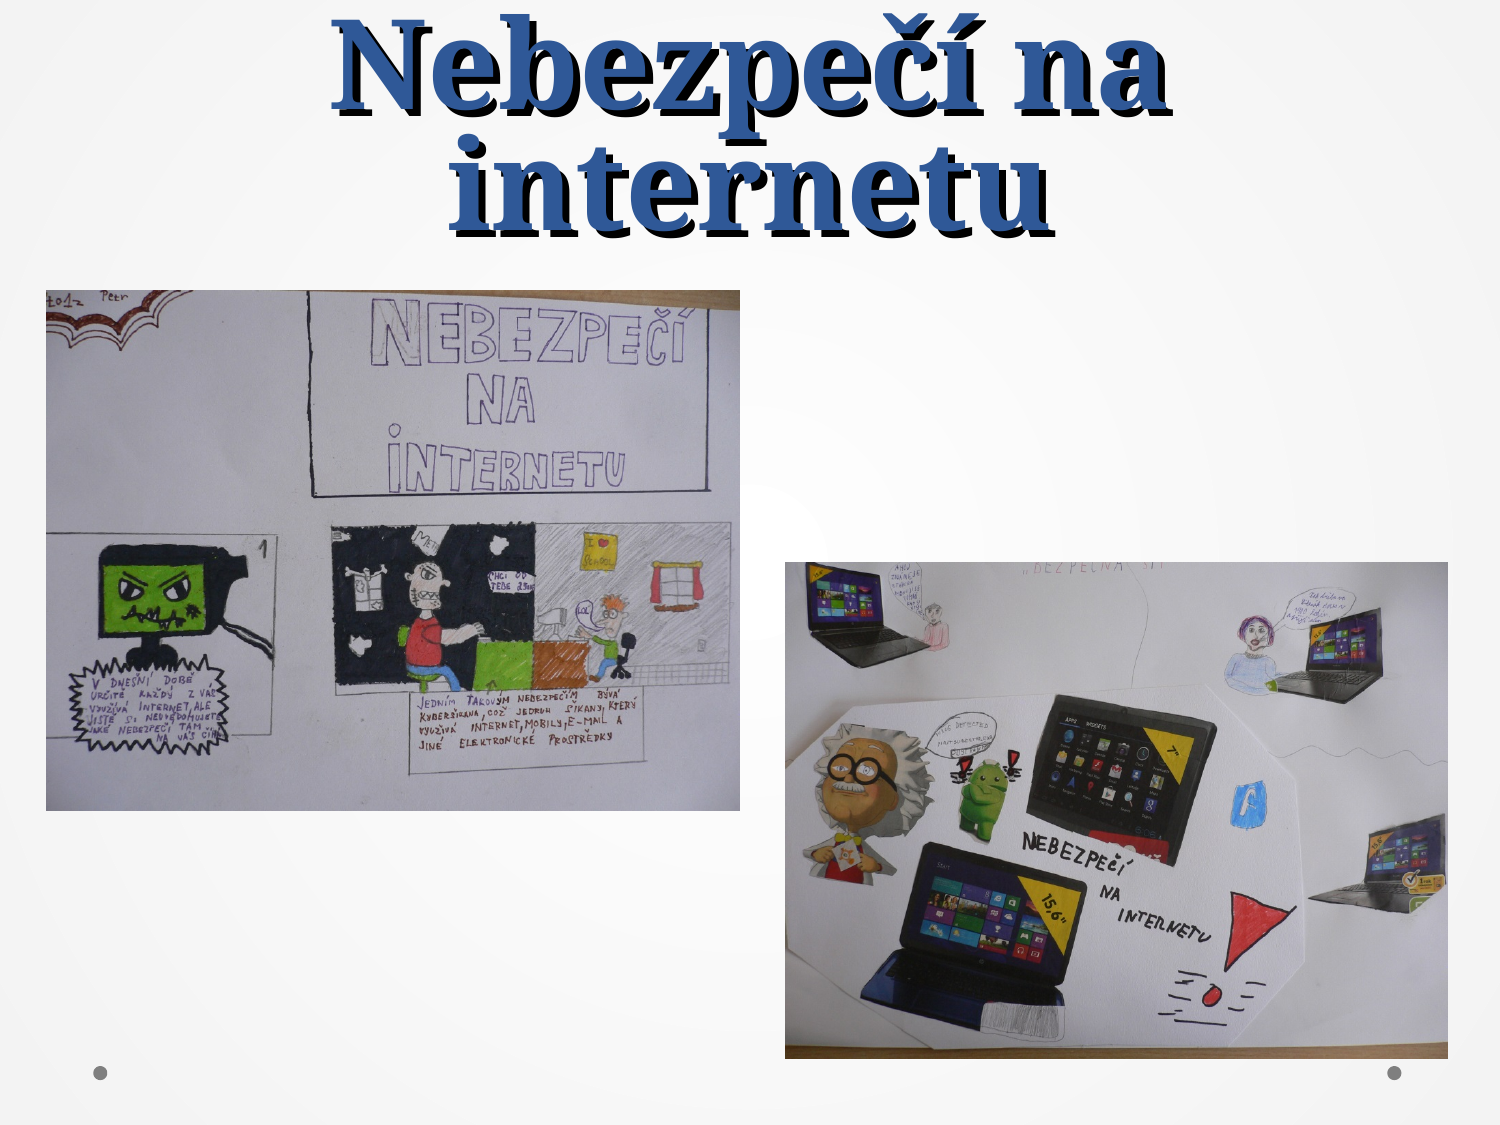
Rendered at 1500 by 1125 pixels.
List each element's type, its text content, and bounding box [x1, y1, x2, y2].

picture [46, 290, 740, 811]
picture [785, 562, 1448, 1059]
title Nebezpečí na internetu [75, 0, 1426, 263]
